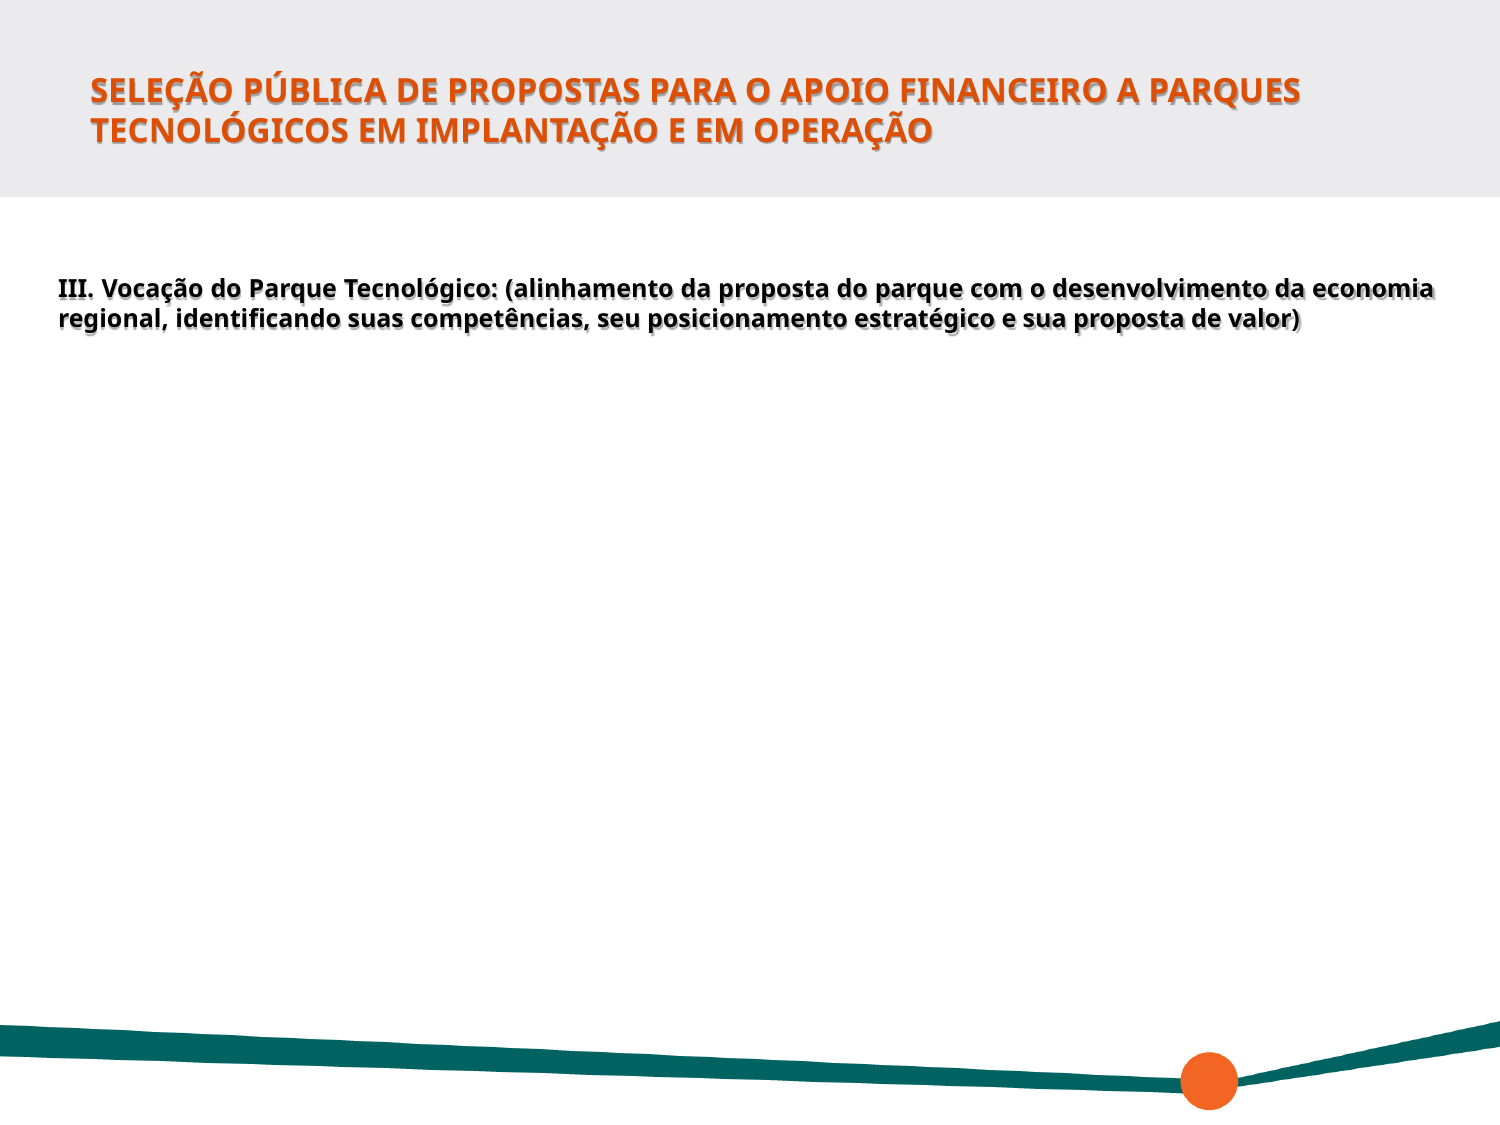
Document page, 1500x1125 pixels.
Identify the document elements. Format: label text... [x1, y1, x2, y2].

list III. Vocação do Parque Tecnológico: (alinhamento da proposta do parque com o desenvolvimento da economia regional, identificando suas competências, seu posicionamento estratégico e sua proposta de valor) [43, 229, 1457, 644]
title SELEÇÃO PÚBLICA DE PROPOSTAS PARA O APOIO FINANCEIRO A PARQUES TECNOLÓGICOS EM IMPLANTAÇÃO E EM OPERAÇÃO [75, 45, 1426, 173]
